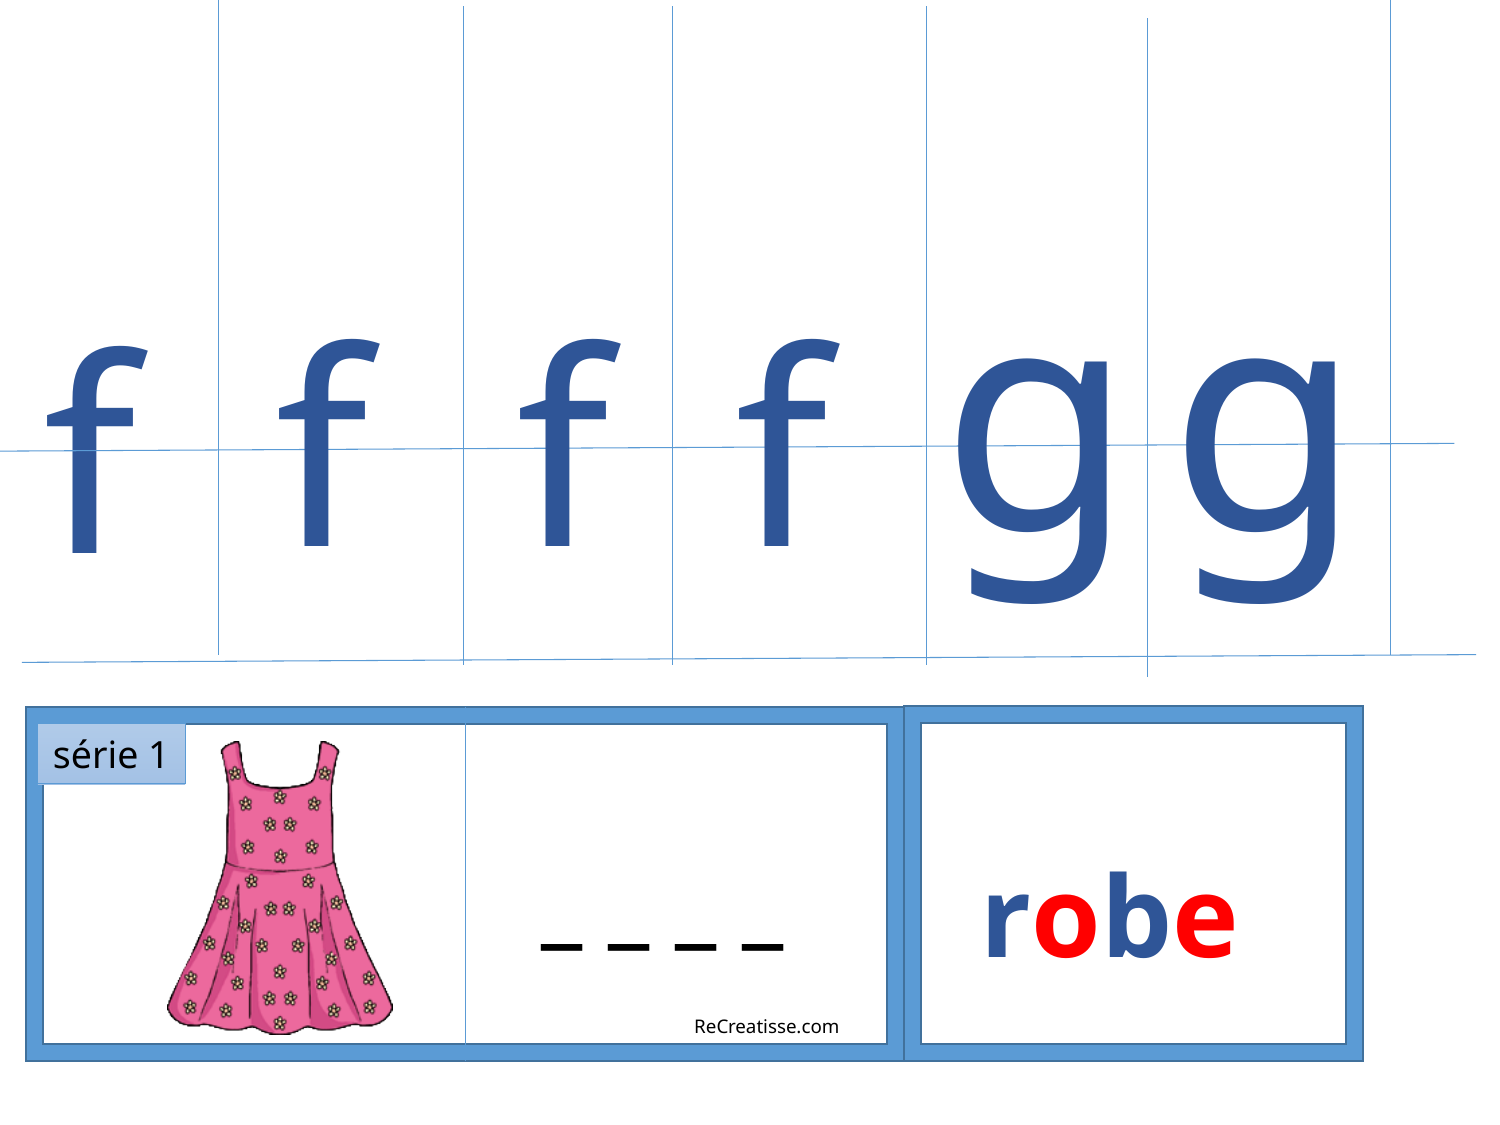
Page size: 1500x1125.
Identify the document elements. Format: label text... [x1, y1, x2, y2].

text_box g [1154, 210, 1377, 600]
text_box f [28, 276, 152, 450]
text_box f [501, 268, 625, 608]
text_box ReCreatisse.com [679, 1007, 854, 1045]
text_box g [1215, 382, 1308, 510]
text_box robe [966, 837, 1254, 987]
text_box g [926, 210, 1148, 600]
text_box [26, 706, 1364, 1062]
text_box _ _ _ _ [527, 827, 825, 962]
text_box f [720, 268, 843, 608]
text_box f [260, 268, 384, 608]
picture [167, 741, 393, 1035]
text_box série 1 [38, 724, 185, 784]
text_box g [987, 382, 1080, 510]
text_box f [28, 451, 152, 616]
